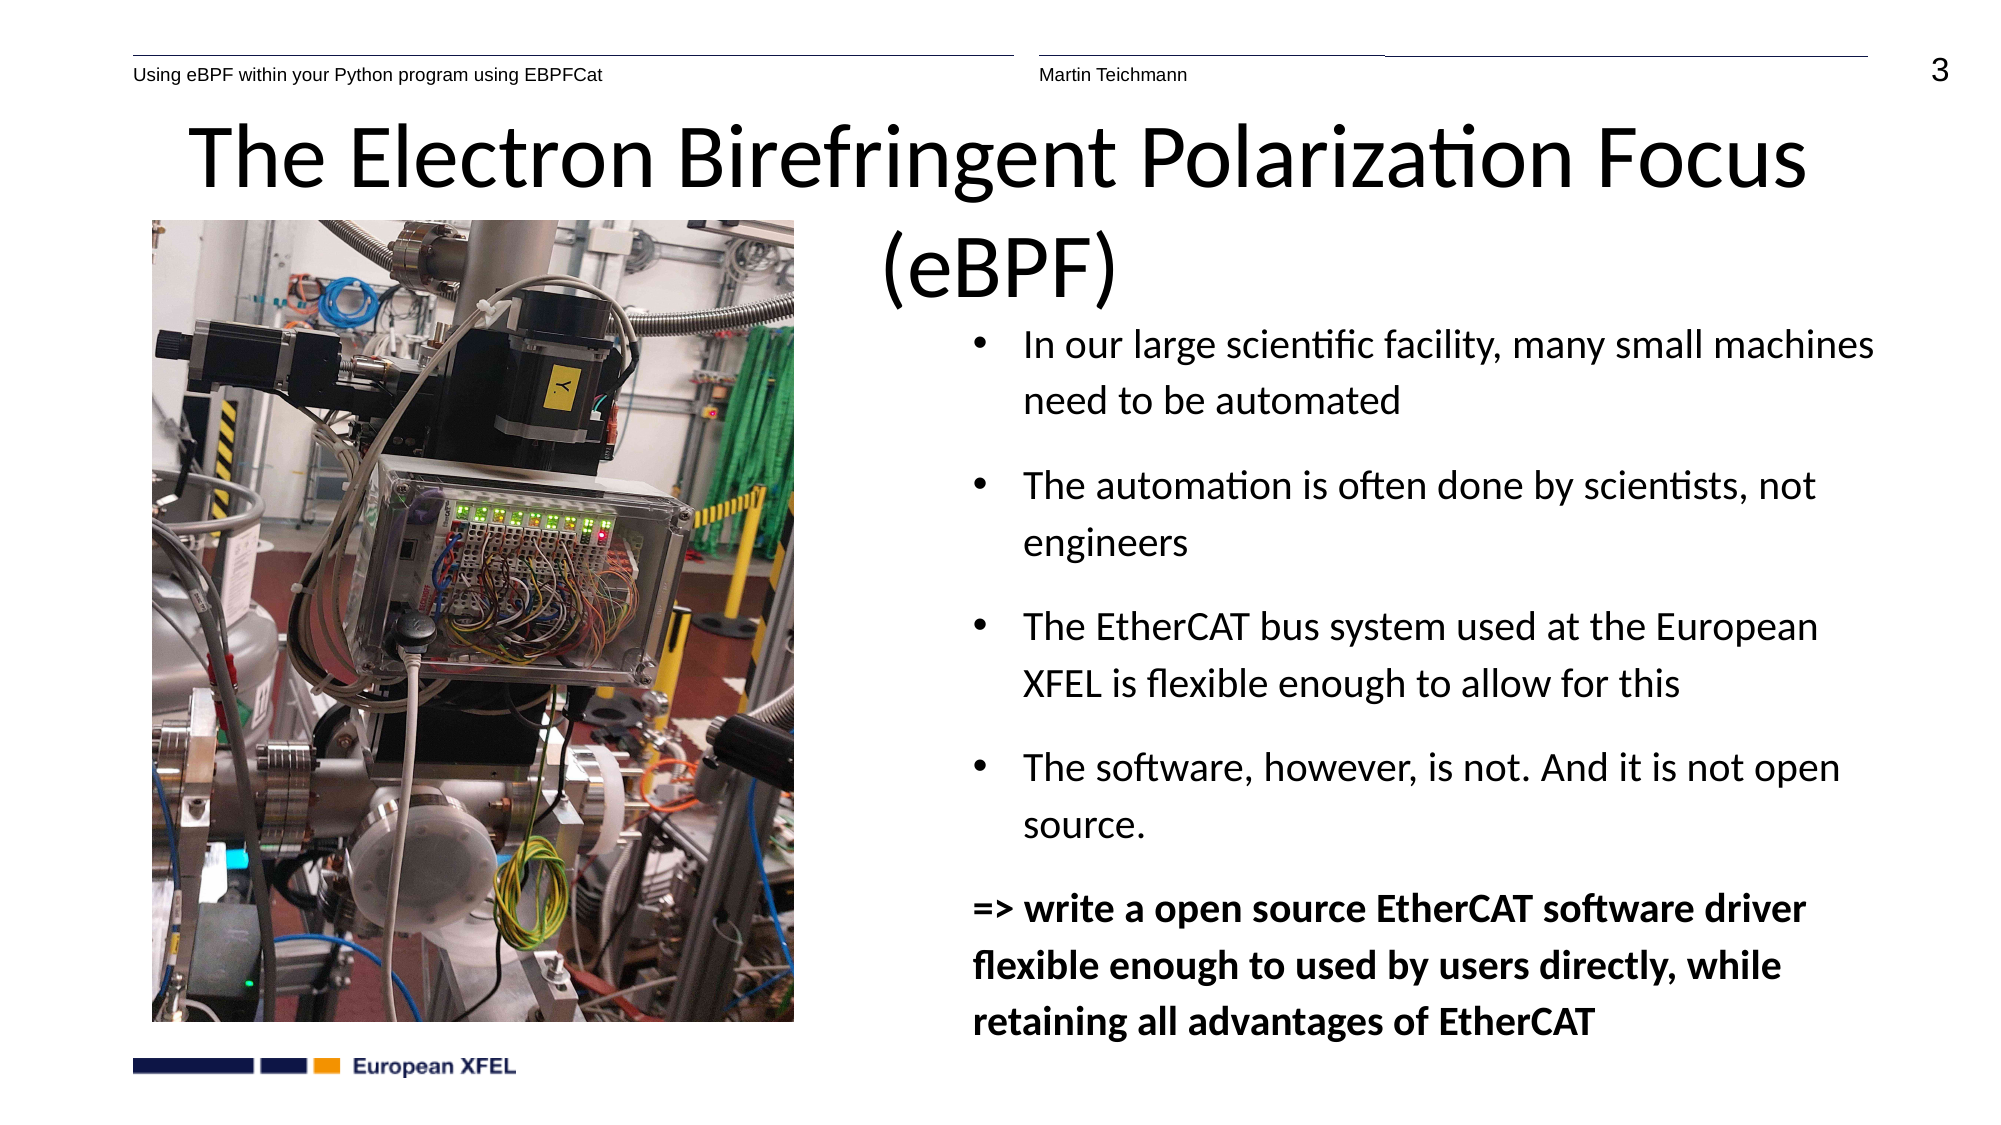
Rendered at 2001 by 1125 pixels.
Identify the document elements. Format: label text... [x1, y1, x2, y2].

picture [133, 1058, 516, 1078]
picture [152, 220, 794, 1022]
list In our large scientific facility, many small machines need to be automated The automation is often done by scientists, not engineers The EtherCAT bus system used at the European XFEL is flexible enough to allow for this The software, however, is not. And it is not open source. => write a open source EtherCAT software driver flexible enough to used by users directly, while retaining all advantages of EtherCAT [972, 310, 1881, 1085]
title The Electron Birefringent Polarization Focus (eBPF) [134, 112, 1866, 300]
